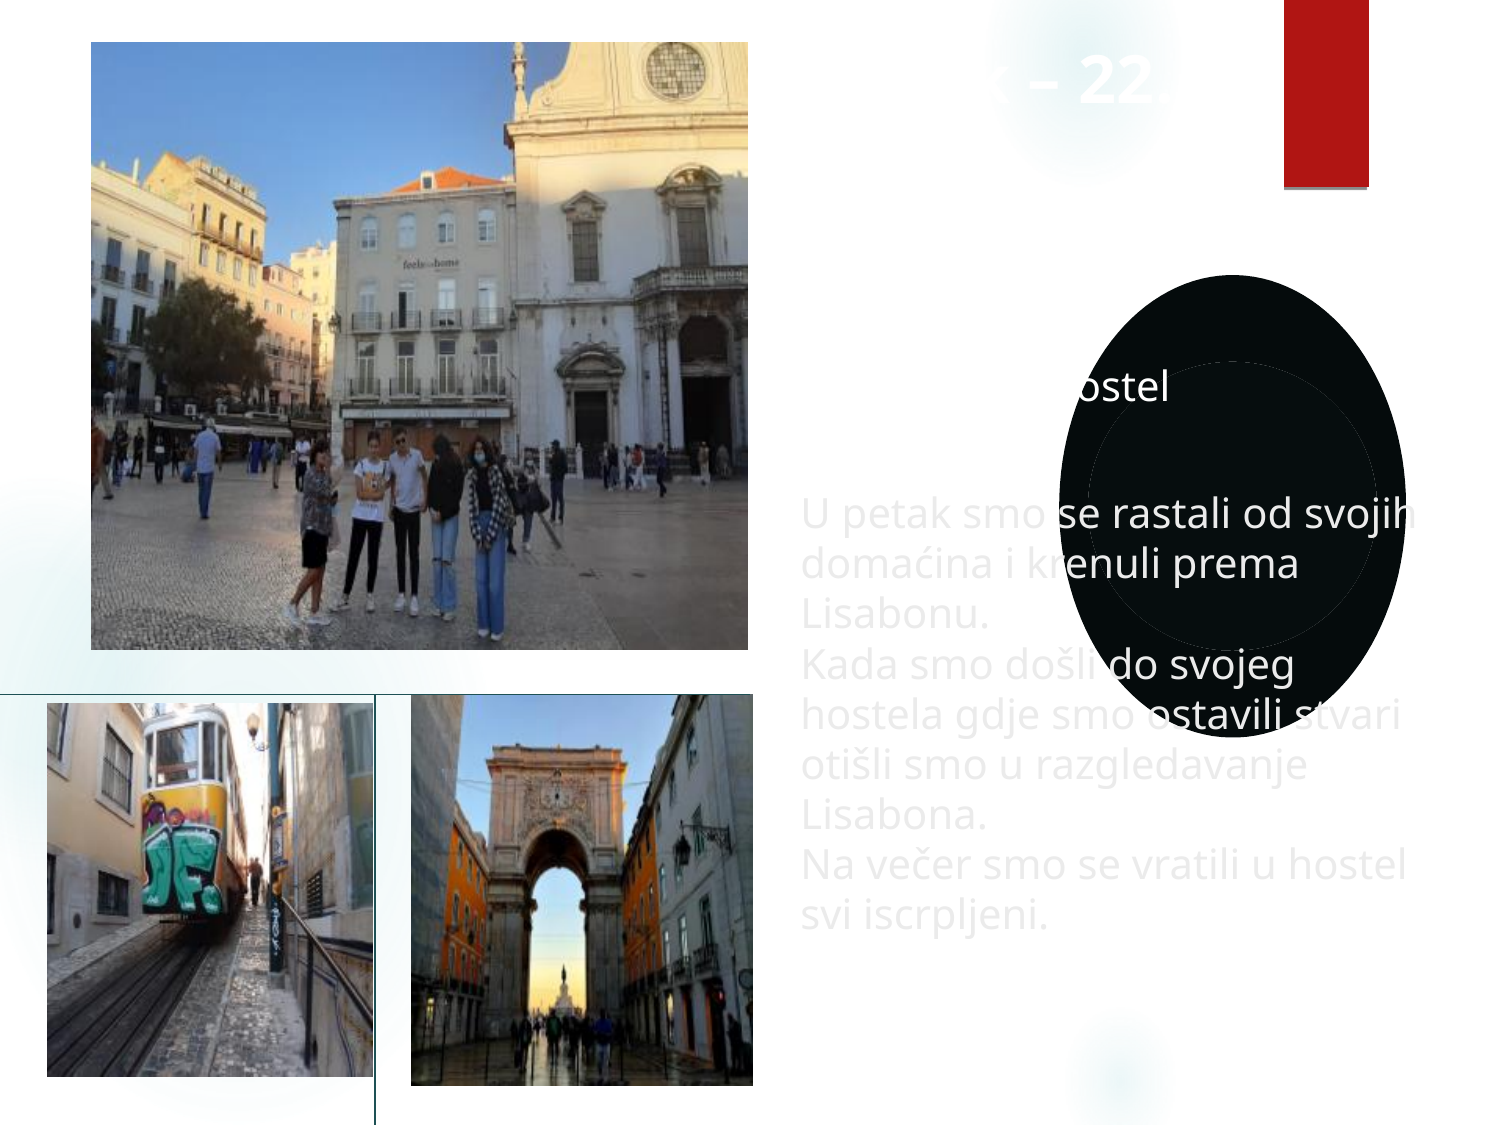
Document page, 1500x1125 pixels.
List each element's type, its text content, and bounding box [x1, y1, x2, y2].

picture [91, 42, 748, 650]
title U petak smo se rastali od svojih domaćina i krenuli prema Lisabonu. Kada smo došli do svojeg hostela gdje smo ostavili stvari otišli smo u razgledavanje Lisabona. Na večer smo se vratili u hostel svi iscrpljeni. [785, 479, 1447, 991]
picture [411, 694, 753, 1086]
list Petak – 22. 09. 2021 • Odlazak od domaćina • Ručak • Odlazak u hostel [803, 29, 1365, 718]
picture [47, 703, 373, 1077]
